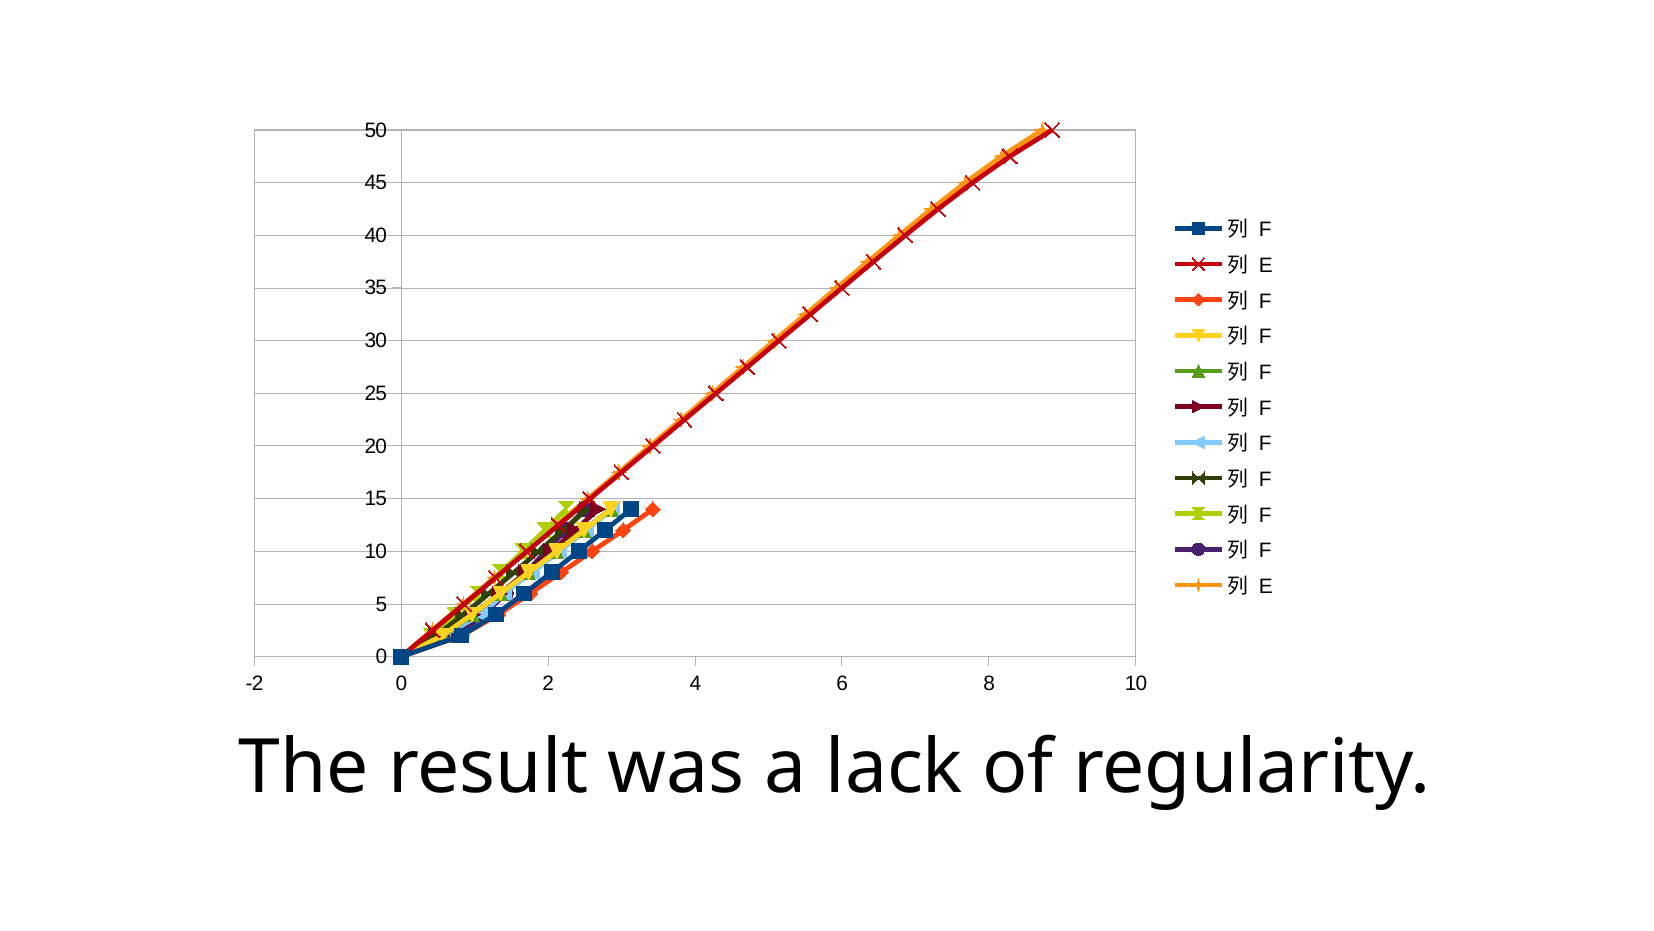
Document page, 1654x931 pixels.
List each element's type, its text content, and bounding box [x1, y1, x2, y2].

chart [224, 106, 1293, 707]
text_box The result was a lack of regularity. [223, 710, 1511, 906]
